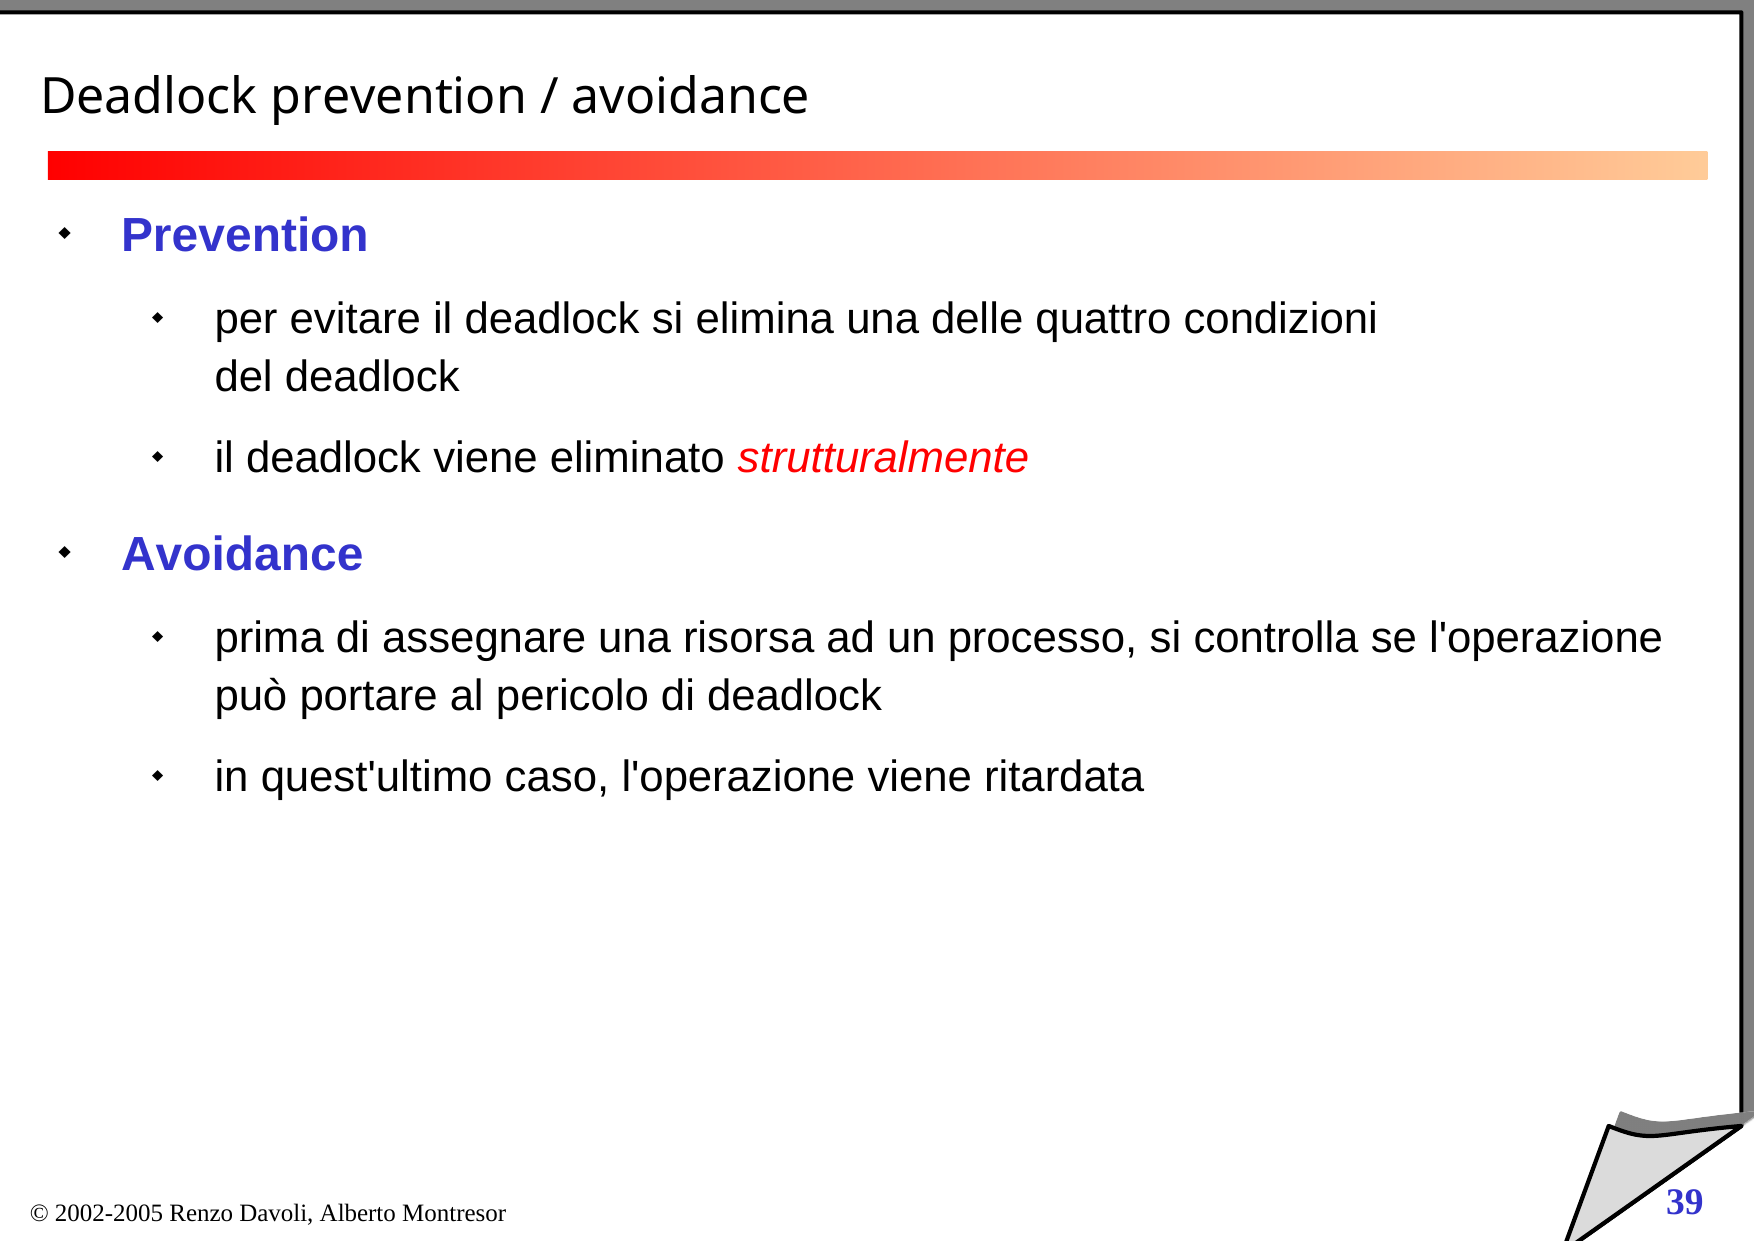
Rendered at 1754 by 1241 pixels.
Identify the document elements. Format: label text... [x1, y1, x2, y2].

text_box q [750, 152, 754, 179]
list Prevention per evitare il deadlock si elimina una delle quattro condizioni del deadlock il deadlock viene eliminato strutturalmente Avoidance prima di assegnare una risorsa ad un processo, si controlla se l'operazione può portare al pericolo di deadlock in quest'ultimo caso, l'operazione viene ritardata [58, 206, 1696, 862]
title Deadlock prevention / avoidance [40, 49, 1714, 144]
